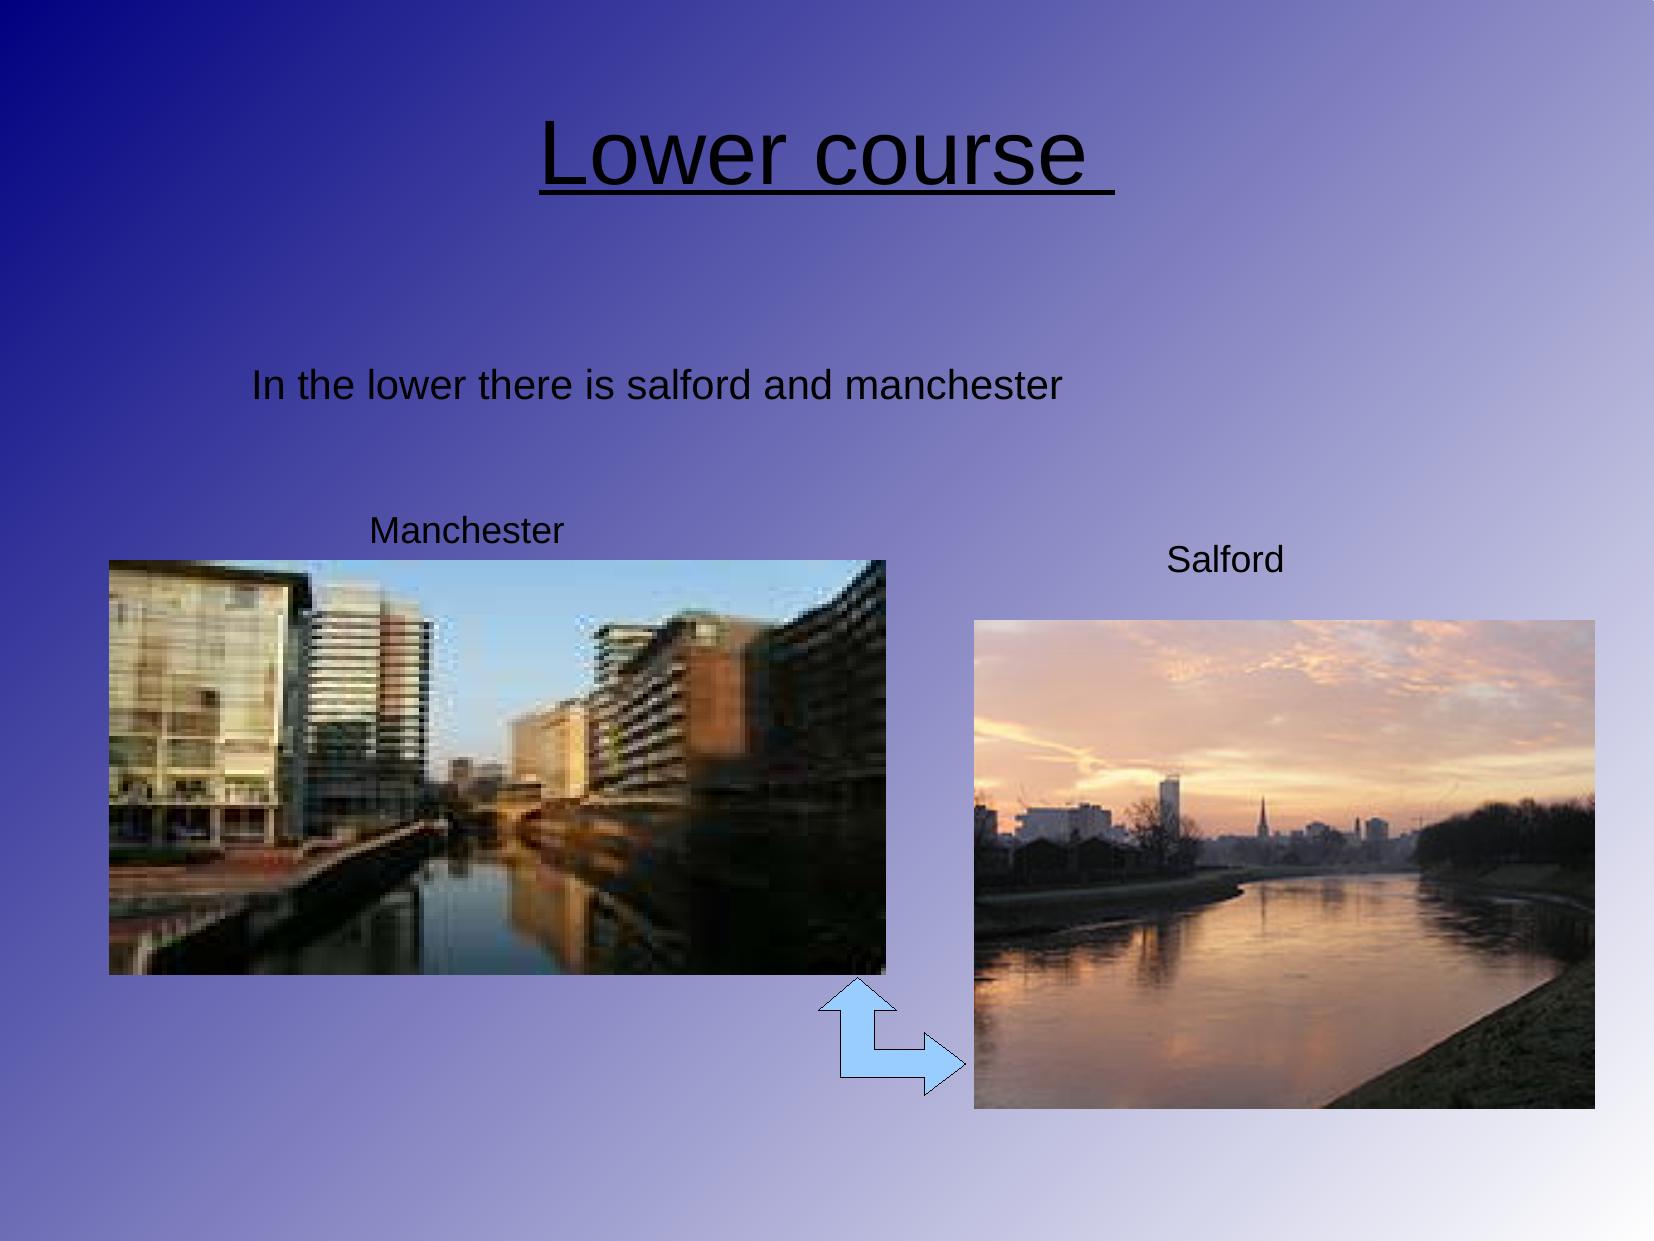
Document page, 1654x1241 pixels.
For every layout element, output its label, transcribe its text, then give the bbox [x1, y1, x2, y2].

picture [974, 620, 1595, 1109]
text_box Manchester [354, 501, 621, 559]
text_box [818, 977, 966, 1096]
title Lower course [82, 49, 1571, 257]
text_box Salford [1151, 531, 1418, 589]
picture [109, 560, 886, 975]
text_box In the lower there is salford and manchester [236, 354, 1300, 463]
